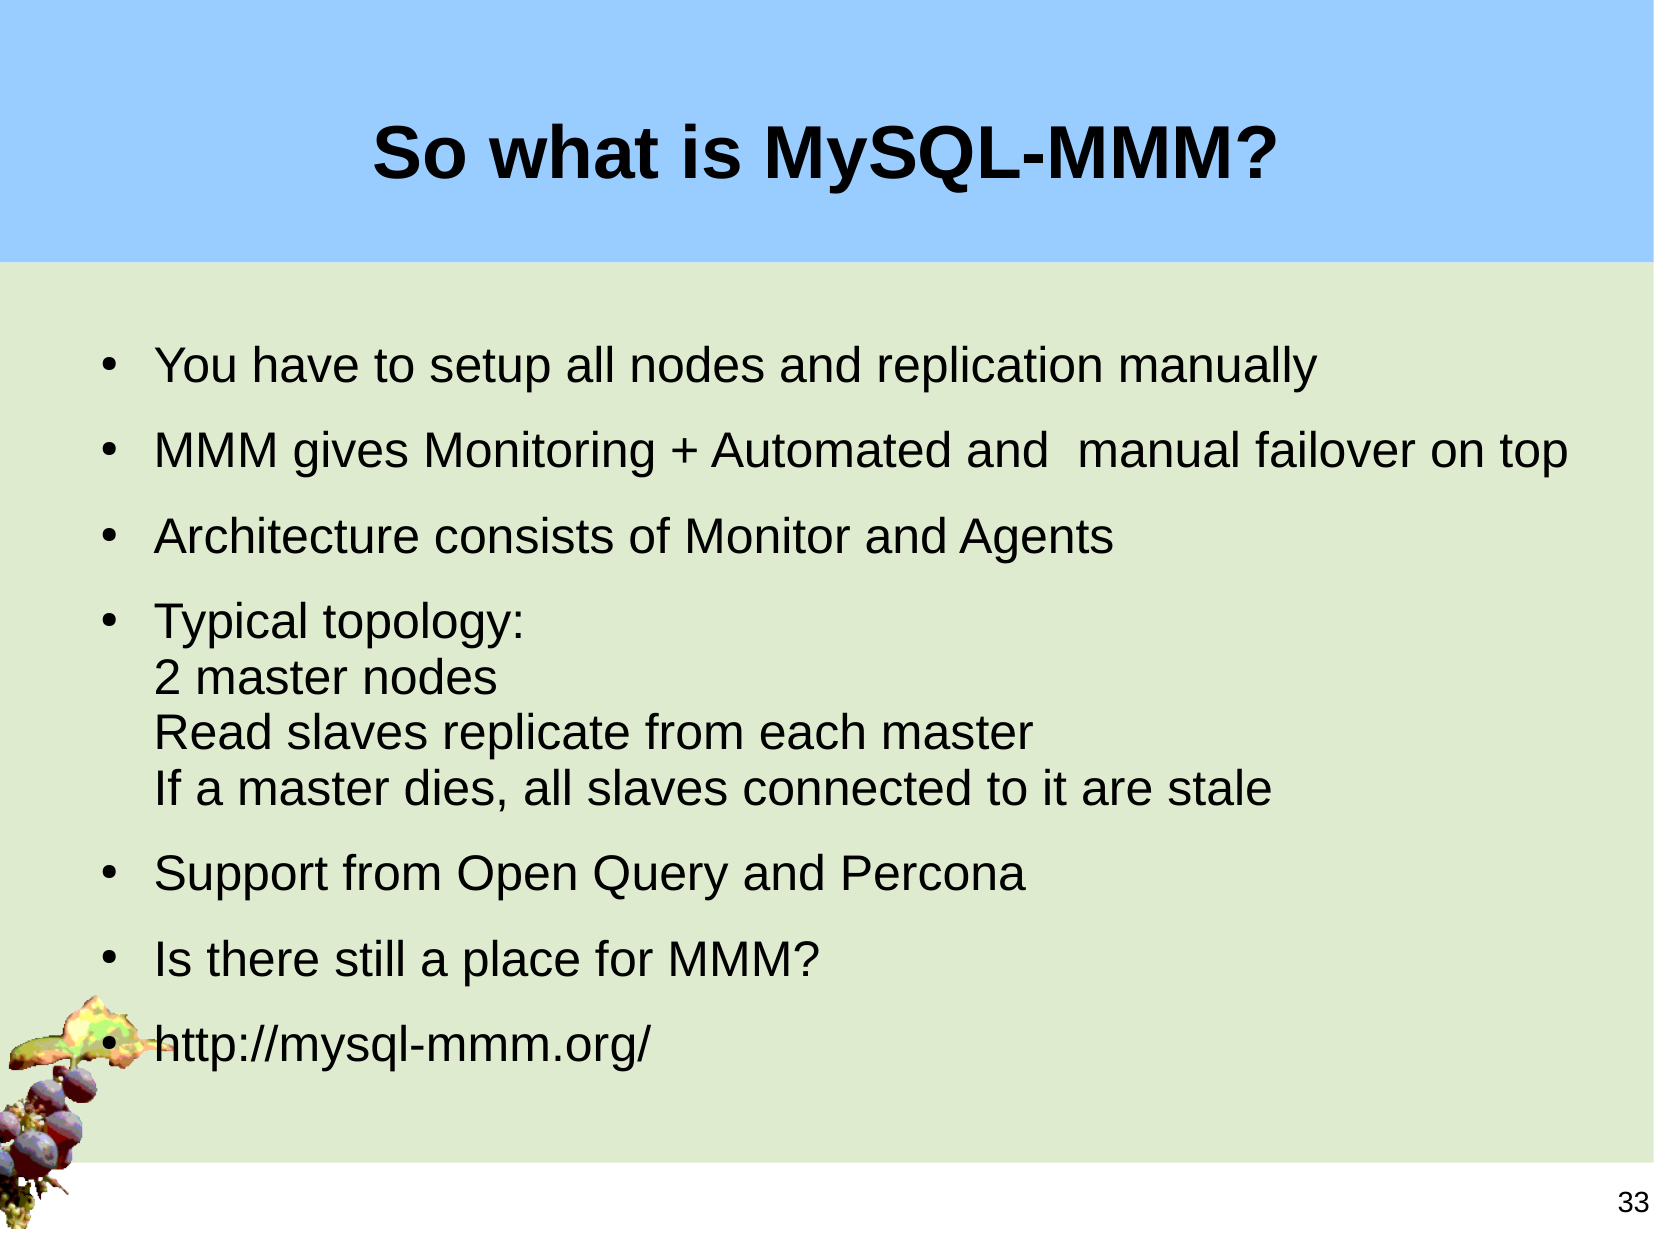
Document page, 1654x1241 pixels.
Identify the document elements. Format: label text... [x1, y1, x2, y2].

title So what is MySQL-MMM? [82, 49, 1571, 257]
list You have to setup all nodes and replication manually MMM gives Monitoring + Automated and manual failover on top Architecture consists of Monitor and Agents Typical topology: 2 master nodes Read slaves replicate from each master If a master dies, all slaves connected to it are stale Support from Open Query and Percona Is there still a place for MMM? http://mysql-mmm.org/ [82, 337, 1571, 1128]
picture [0, 990, 188, 1229]
